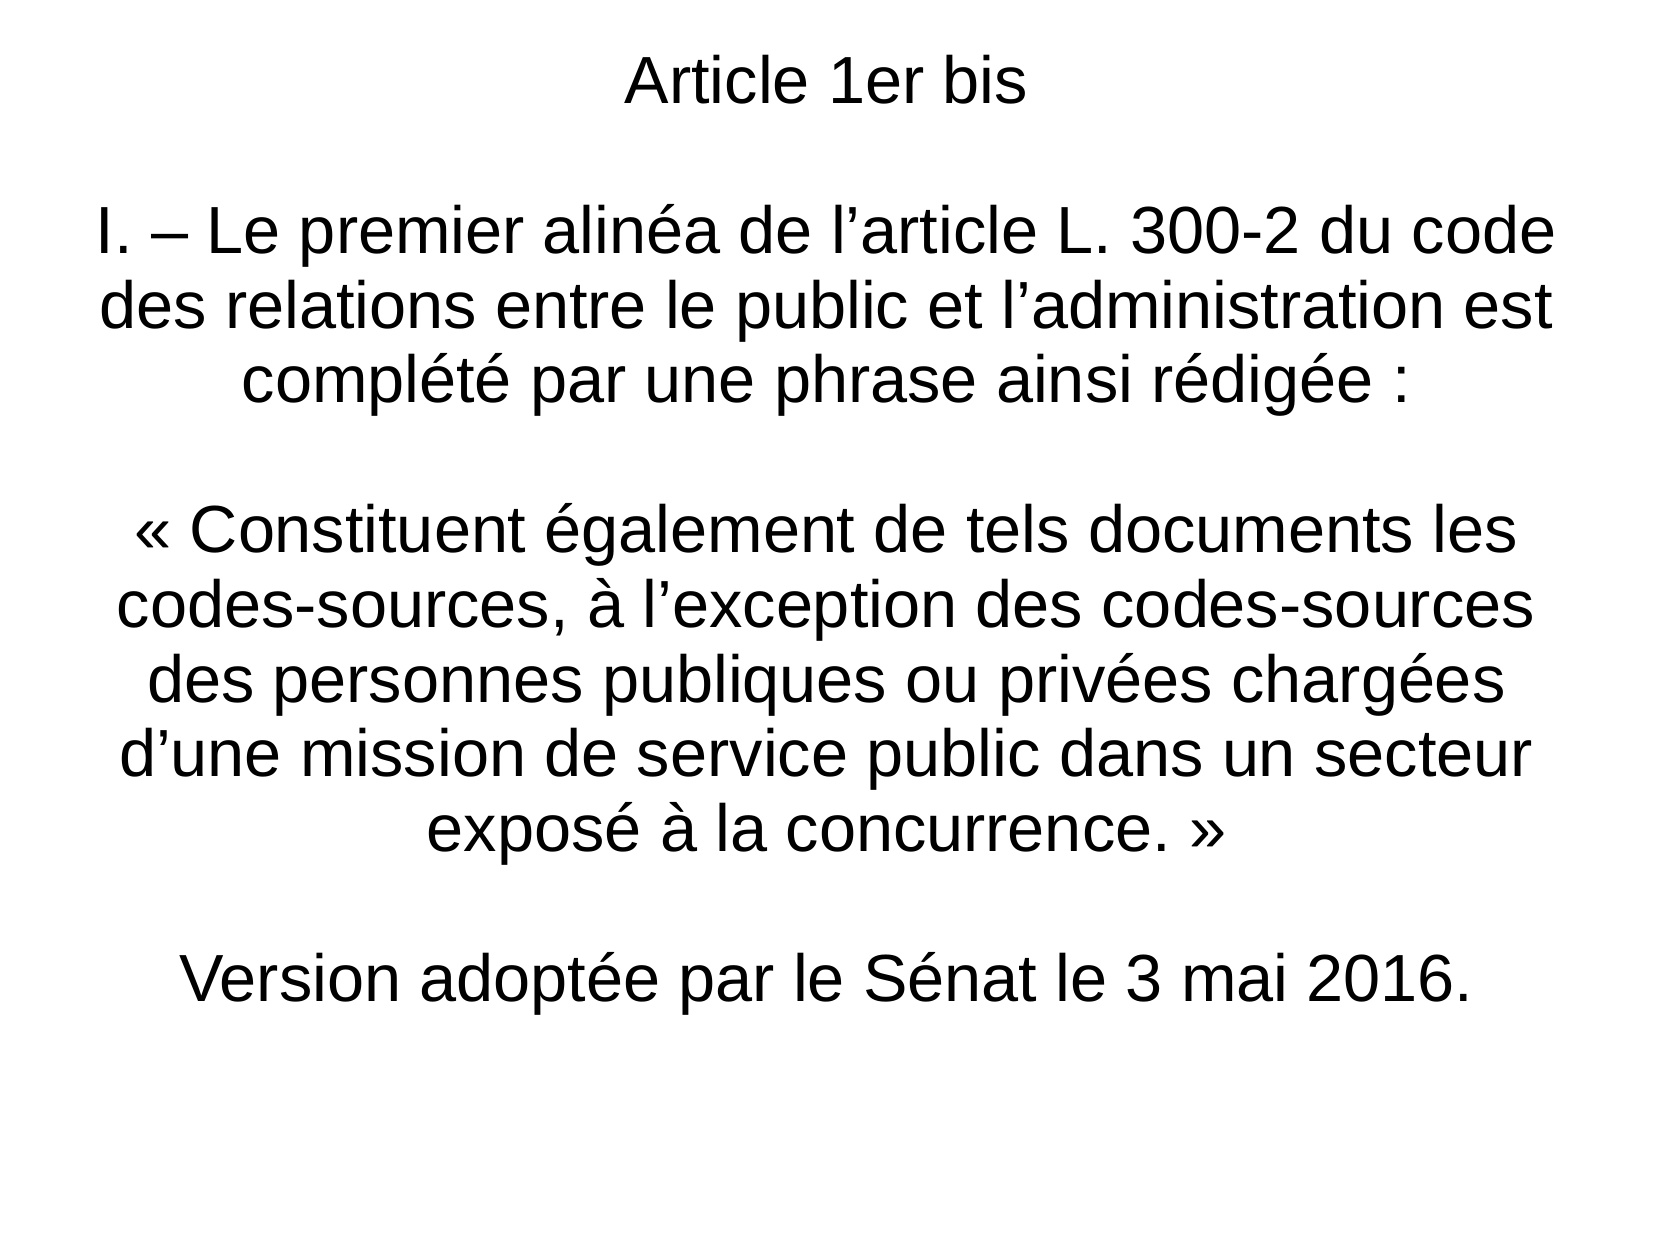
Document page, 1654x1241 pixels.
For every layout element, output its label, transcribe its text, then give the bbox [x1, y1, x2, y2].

subtitle Article 1er bis I. – Le premier alinéa de l’article L. 300-2 du code des relations entre le public et l’administration est complété par une phrase ainsi rédigée : « Constituent également de tels documents les codes‑sources, à l’exception des codes-sources des personnes publiques ou privées chargées d’une mission de service public dans un secteur exposé à la concurrence. » Version adoptée par le Sénat le 3 mai 2016. [82, 43, 1571, 1016]
